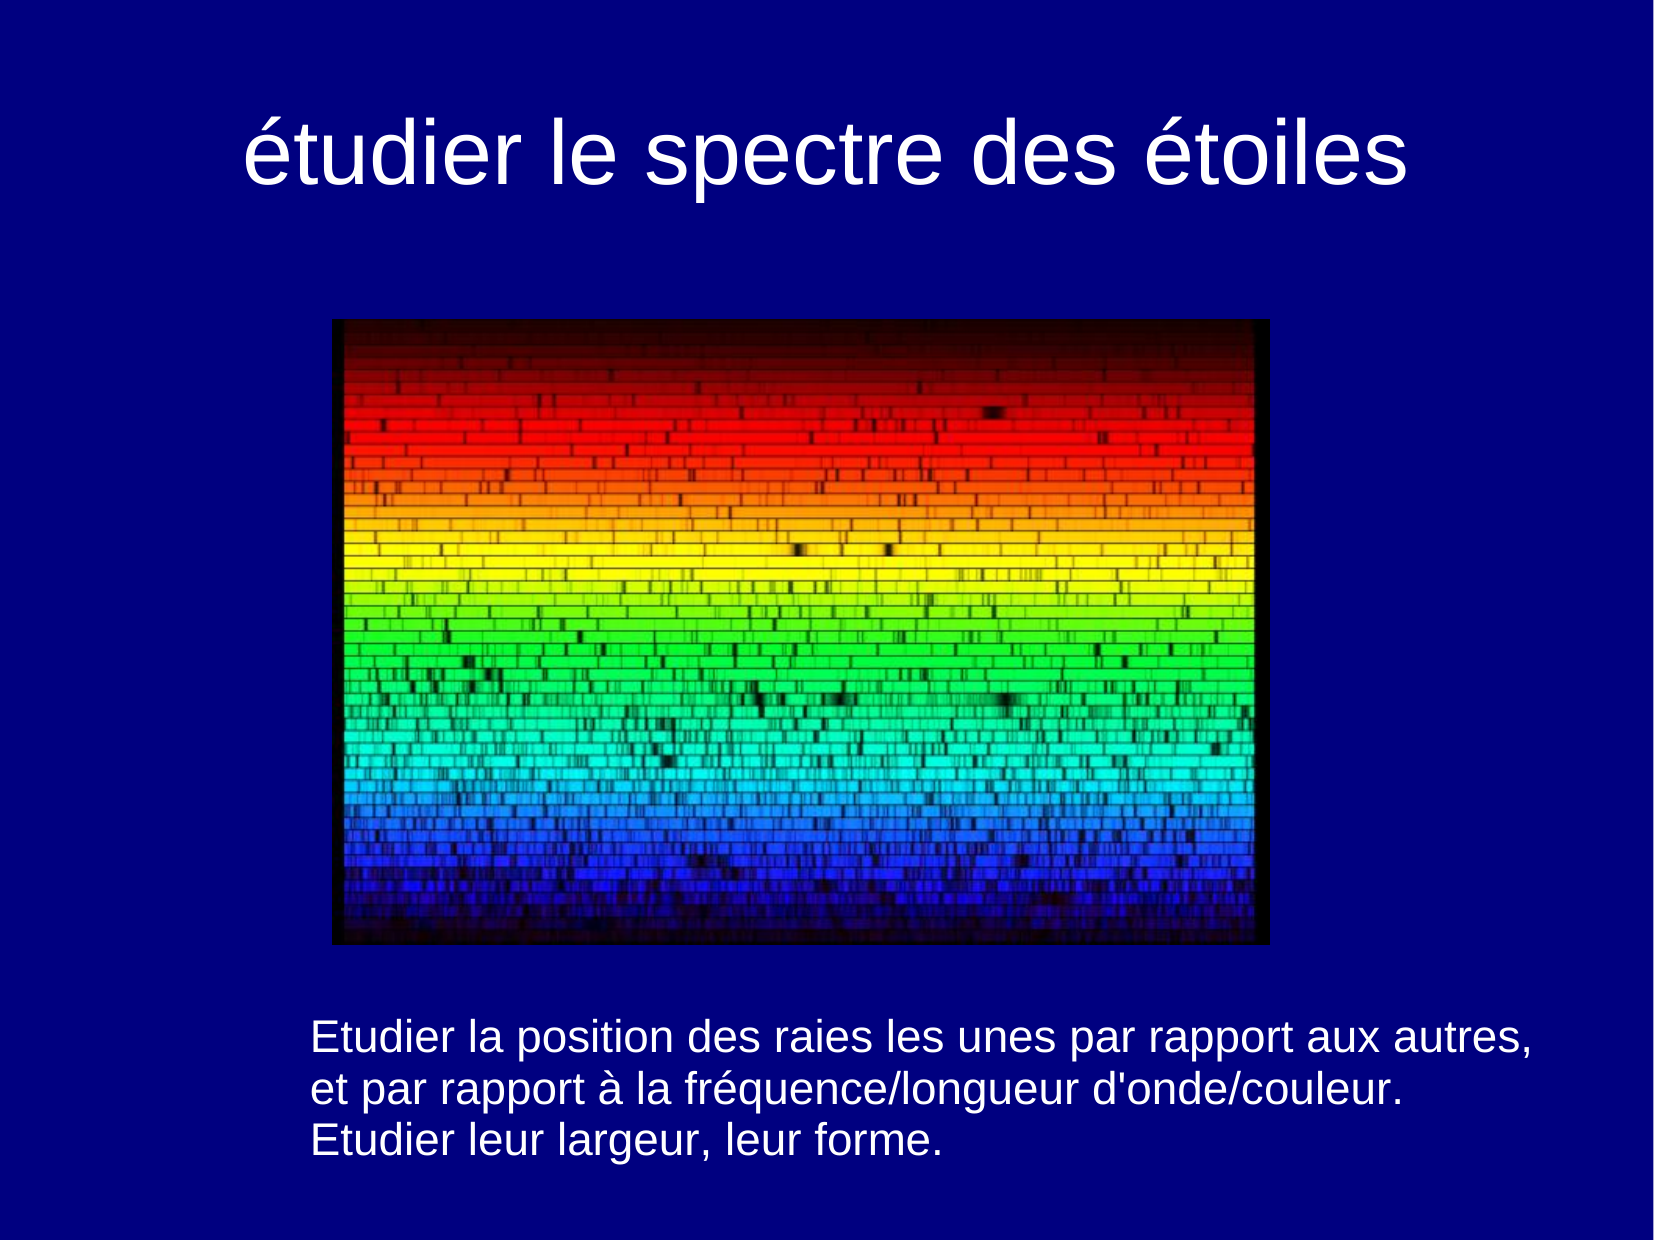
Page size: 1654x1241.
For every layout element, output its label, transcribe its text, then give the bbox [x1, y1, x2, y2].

text_box Etudier la position des raies les unes par rapport aux autres, et par rapport à la fréquence/longueur d'onde/couleur. Etudier leur largeur, leur forme. [295, 1003, 1549, 1172]
picture [332, 319, 1270, 945]
title étudier le spectre des étoiles [82, 49, 1571, 257]
